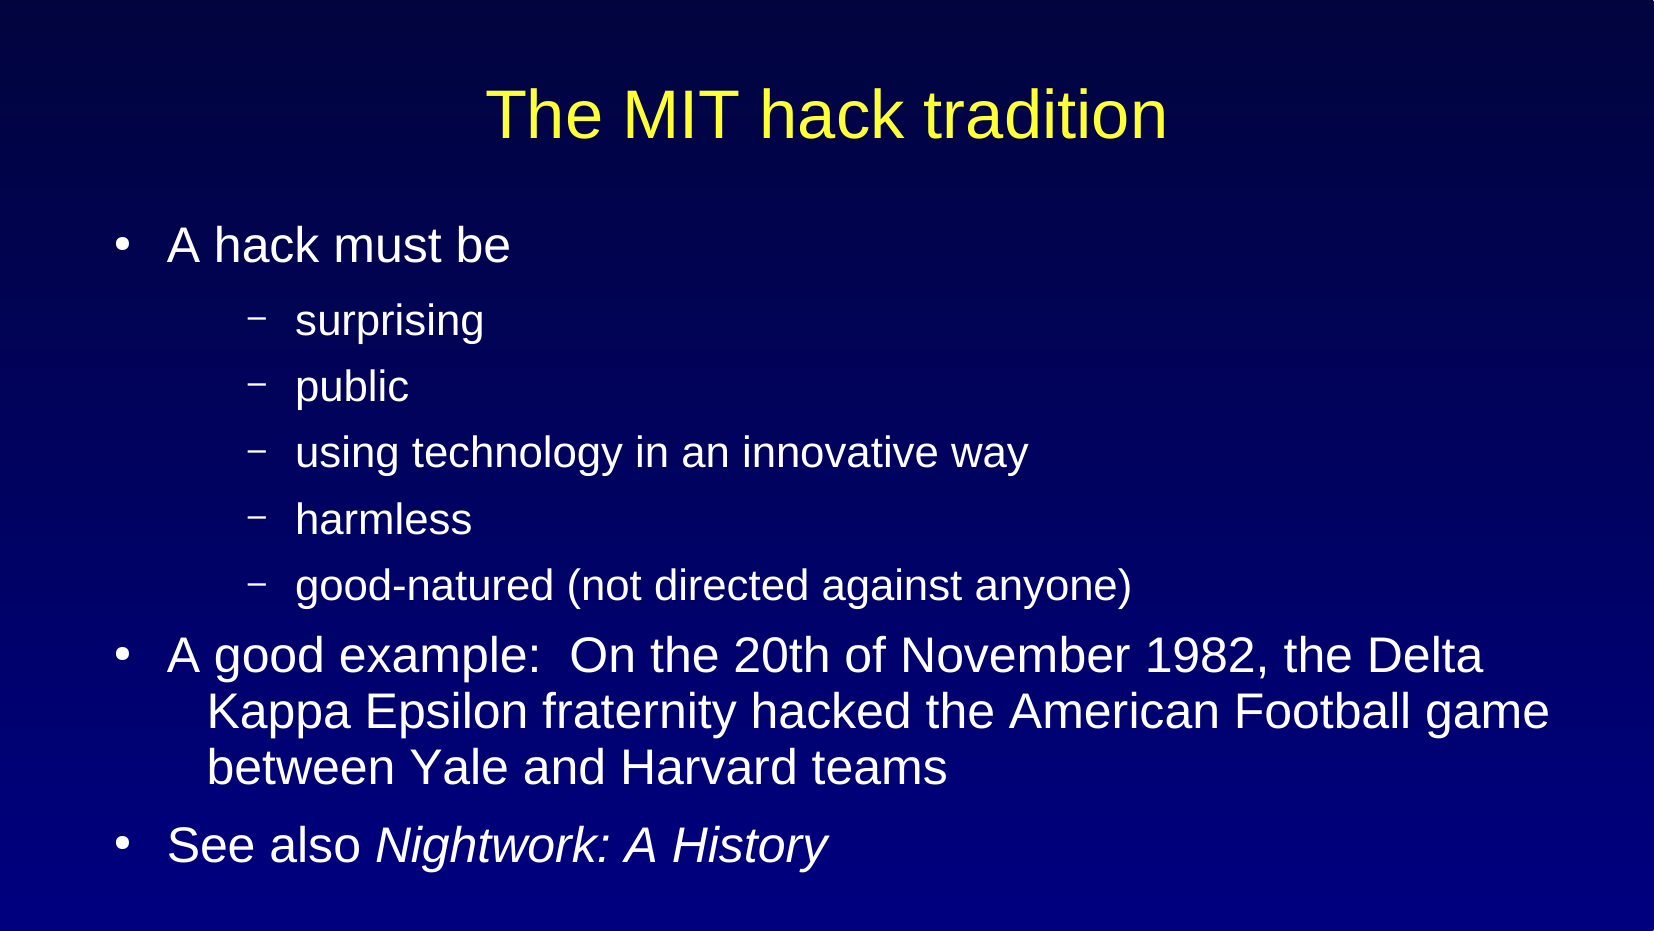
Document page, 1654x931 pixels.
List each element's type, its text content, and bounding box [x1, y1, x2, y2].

list A hack must be surprising public using technology in an innovative way harmless good-natured (not directed against anyone) A good example: On the 20th of November 1982, the Delta Kappa Epsilon fraternity hacked the American Football game between Yale and Harvard teams See also Nightwork: A History [82, 217, 1571, 929]
title The MIT hack tradition [82, 37, 1571, 193]
